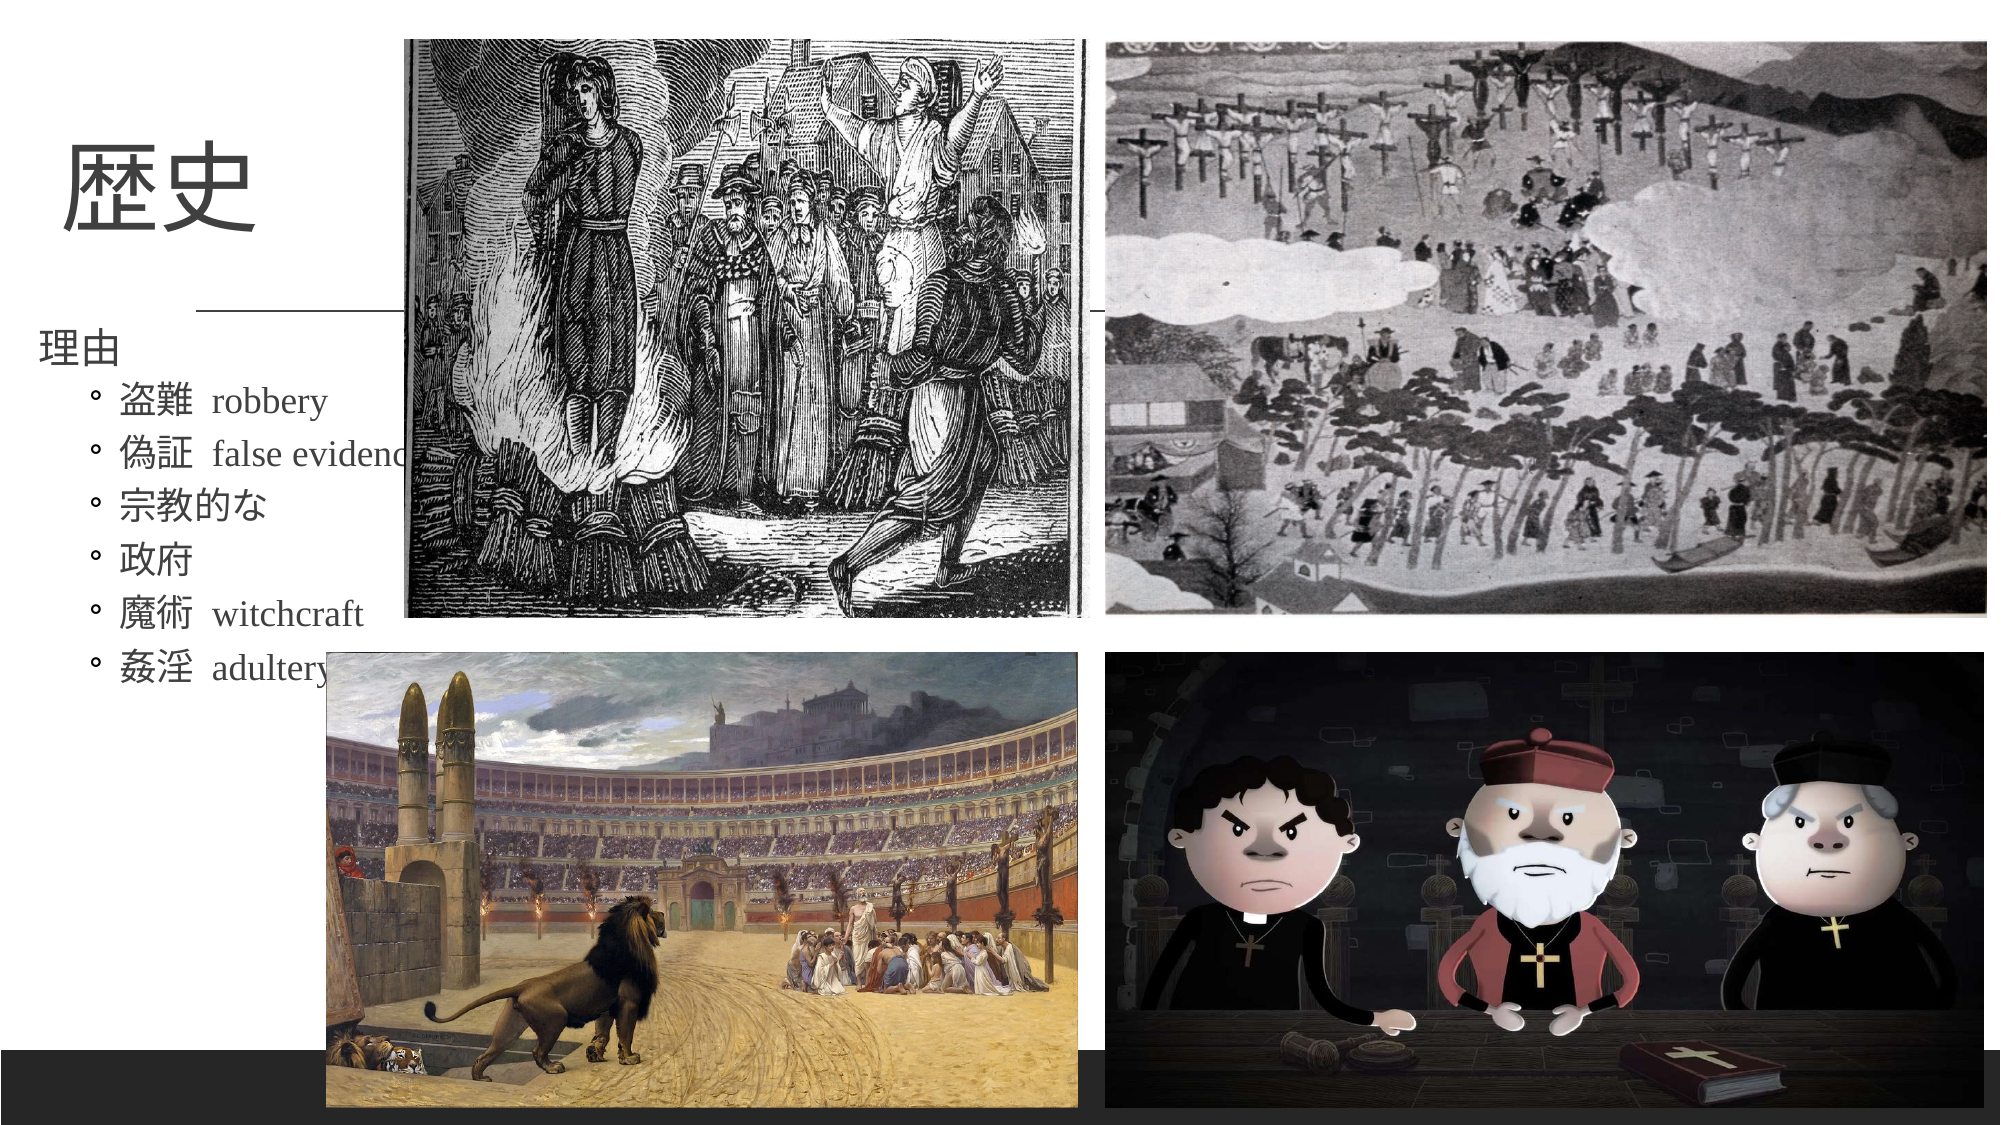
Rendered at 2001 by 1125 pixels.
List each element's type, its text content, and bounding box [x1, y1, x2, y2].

title 歴史 [45, 15, 1696, 254]
picture [326, 652, 1078, 1108]
picture [1105, 39, 1987, 618]
list 理由 盗難 robbery 偽証 false evidence 宗教的な 政府 魔術 witchcraft 姦淫 adultery [23, 314, 1674, 932]
picture [1105, 652, 1984, 1108]
picture [404, 39, 1090, 618]
